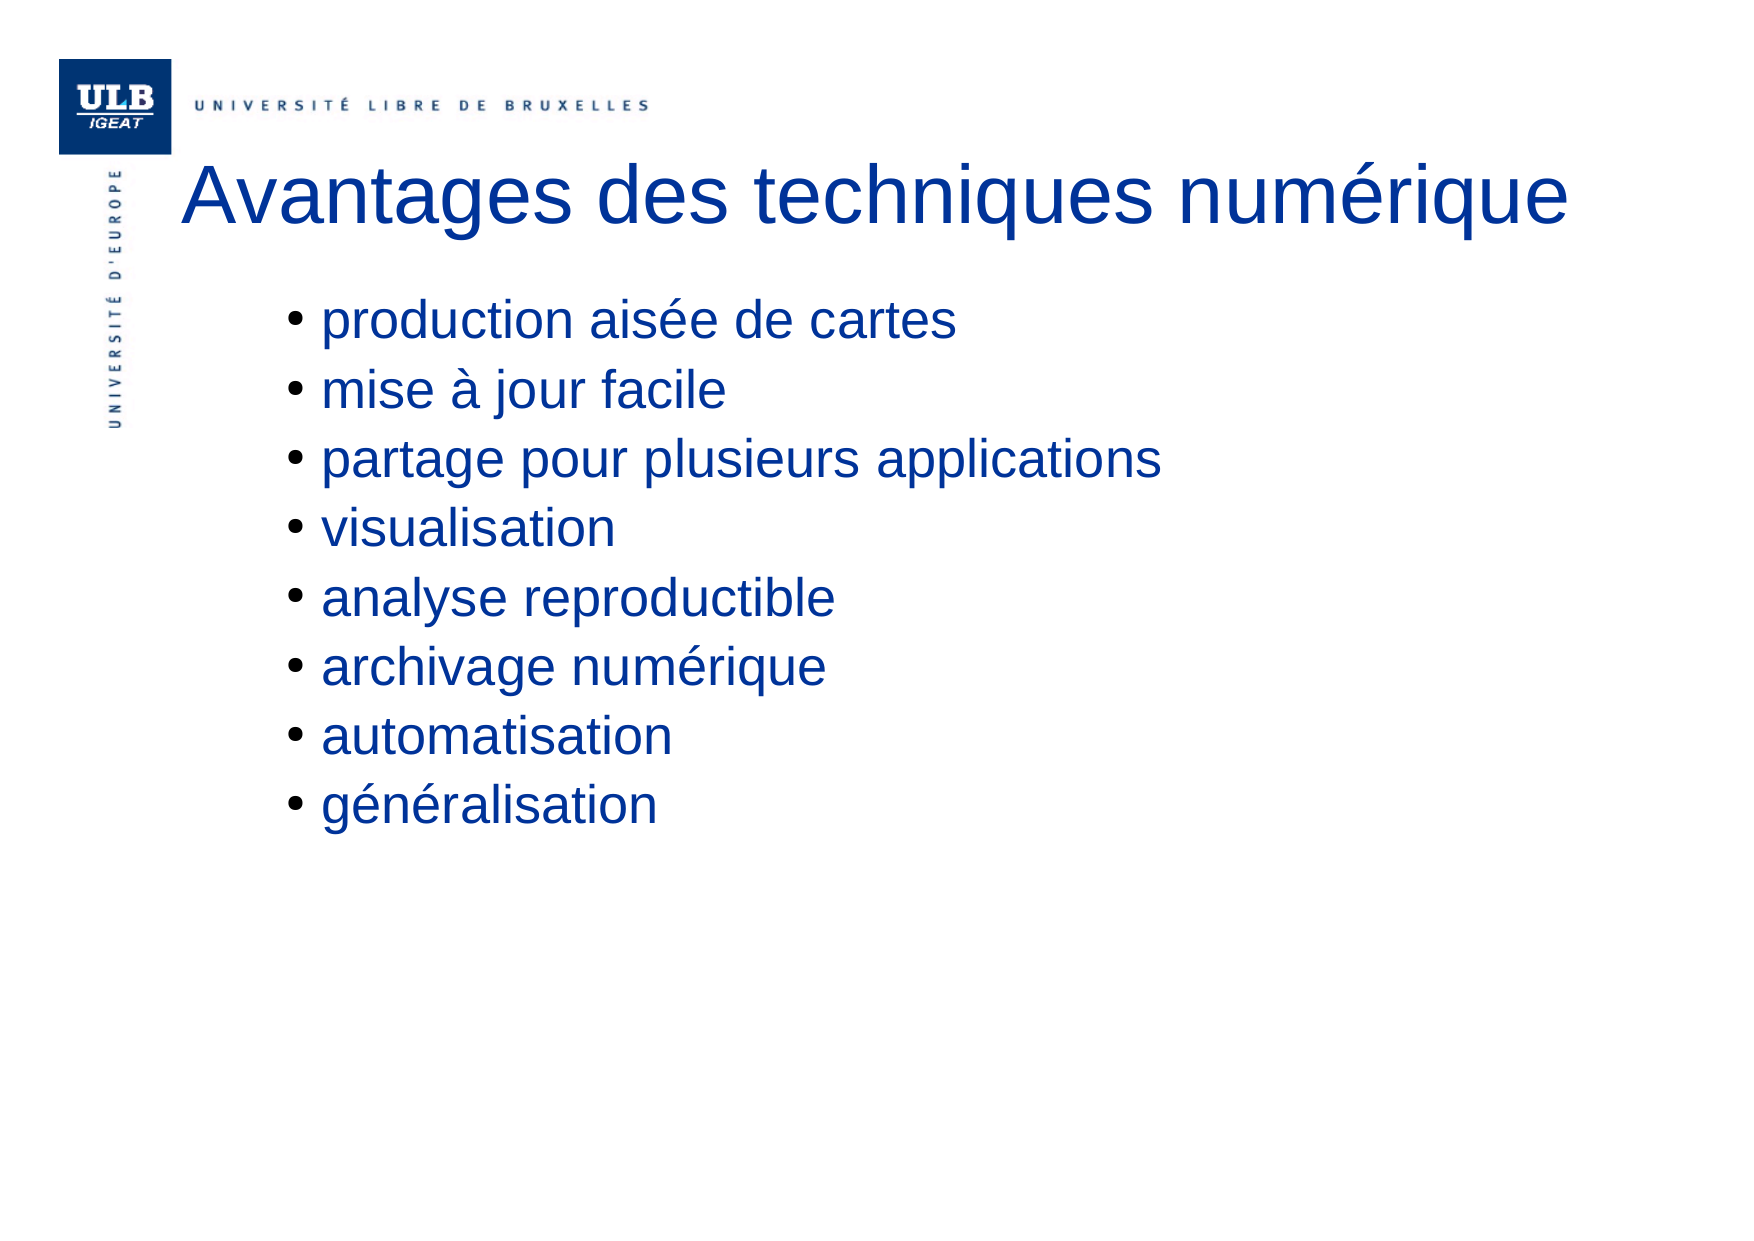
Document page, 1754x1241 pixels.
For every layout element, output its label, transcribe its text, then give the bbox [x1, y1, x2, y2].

list production aisée de cartes mise à jour facile partage pour plusieurs applications visualisation analyse reproductible archivage numérique automatisation généralisation [140, 294, 1613, 1022]
title Avantages des techniques numérique [140, 64, 1613, 294]
picture [59, 59, 1695, 1182]
